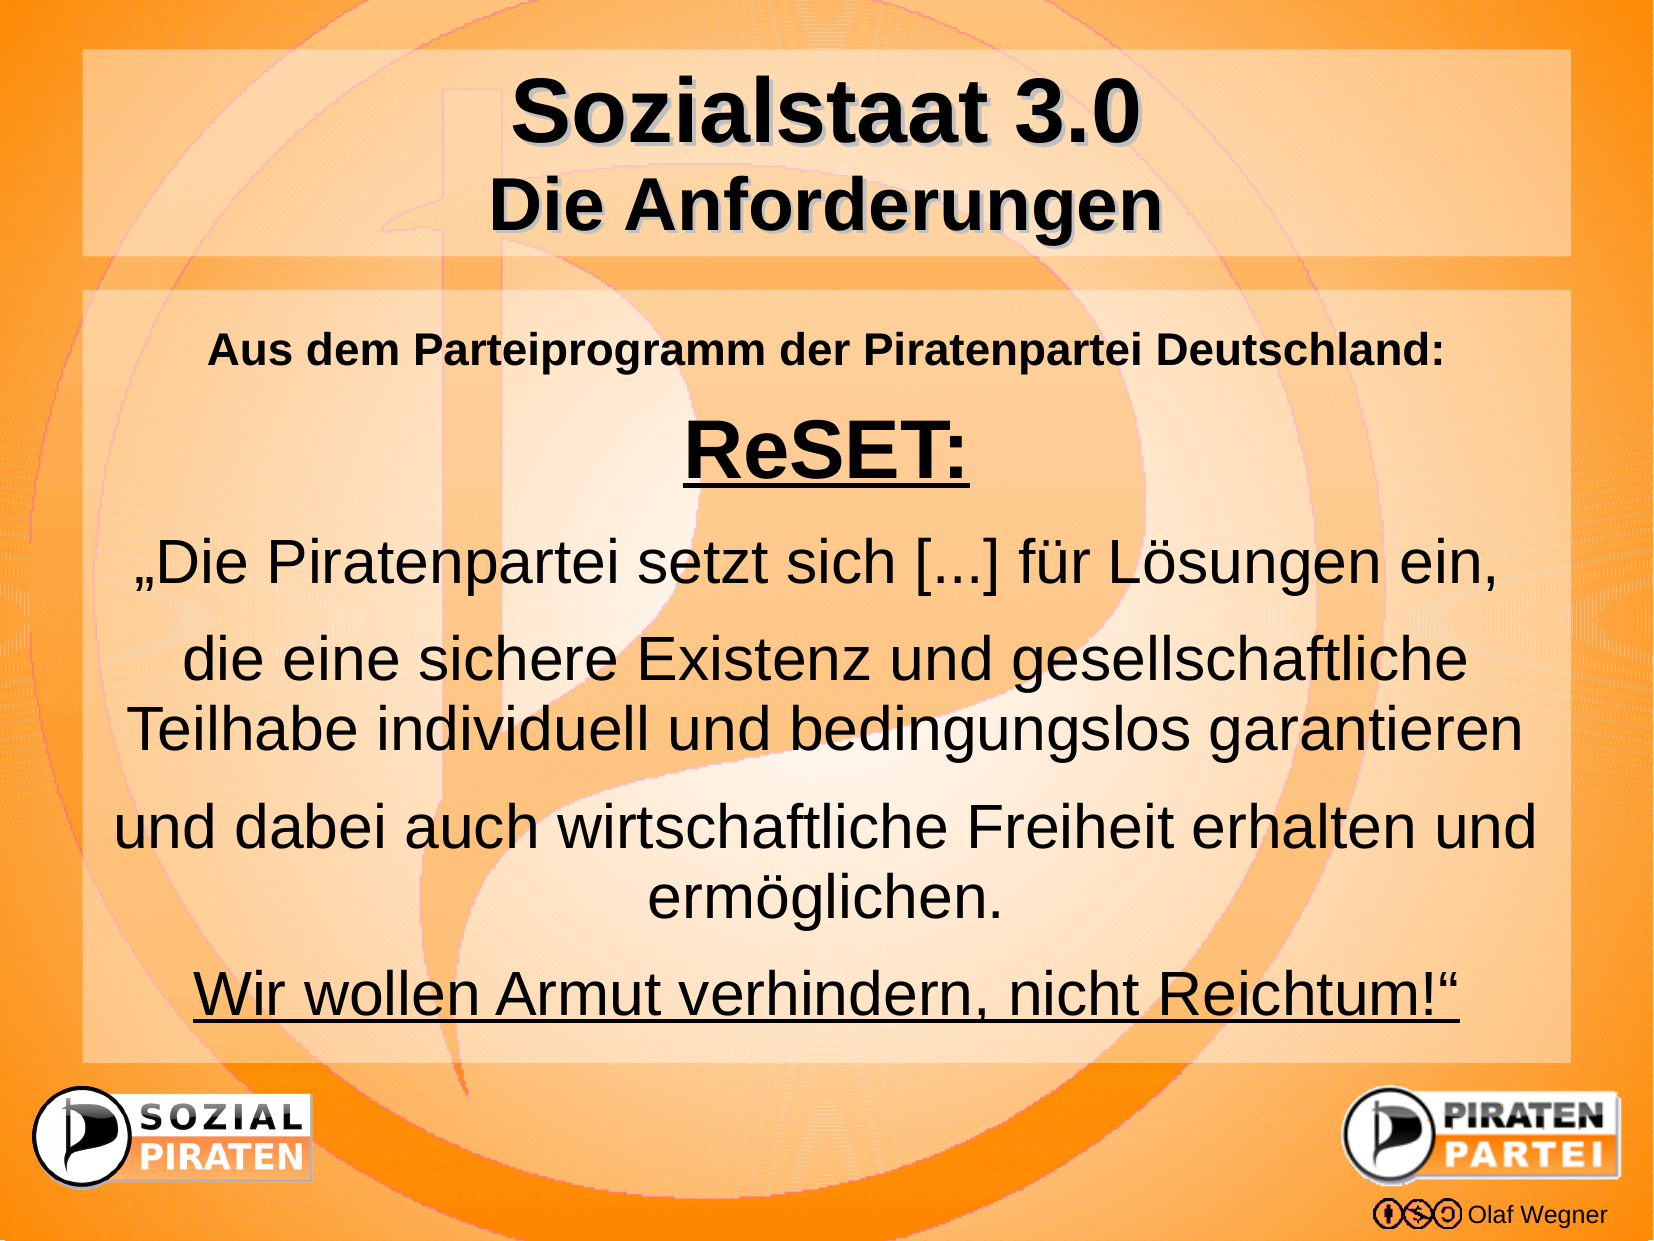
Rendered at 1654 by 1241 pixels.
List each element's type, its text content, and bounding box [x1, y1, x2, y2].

subtitle Aus dem Parteiprogramm der Piratenpartei Deutschland: ReSET: „Die Piratenpartei setzt sich [...] für Lösungen ein, die eine sichere Existenz und gesellschaftliche Teilhabe individuell und bedingungslos garantieren und dabei auch wirtschaftliche Freiheit erhalten und ermöglichen. Wir wollen Armut verhindern, nicht Reichtum!“ [82, 290, 1571, 1063]
title Sozialstaat 3.0 Die Anforderungen [82, 49, 1571, 257]
text_box Olaf Wegner [1452, 1193, 1623, 1237]
picture [29, 0, 1623, 1241]
